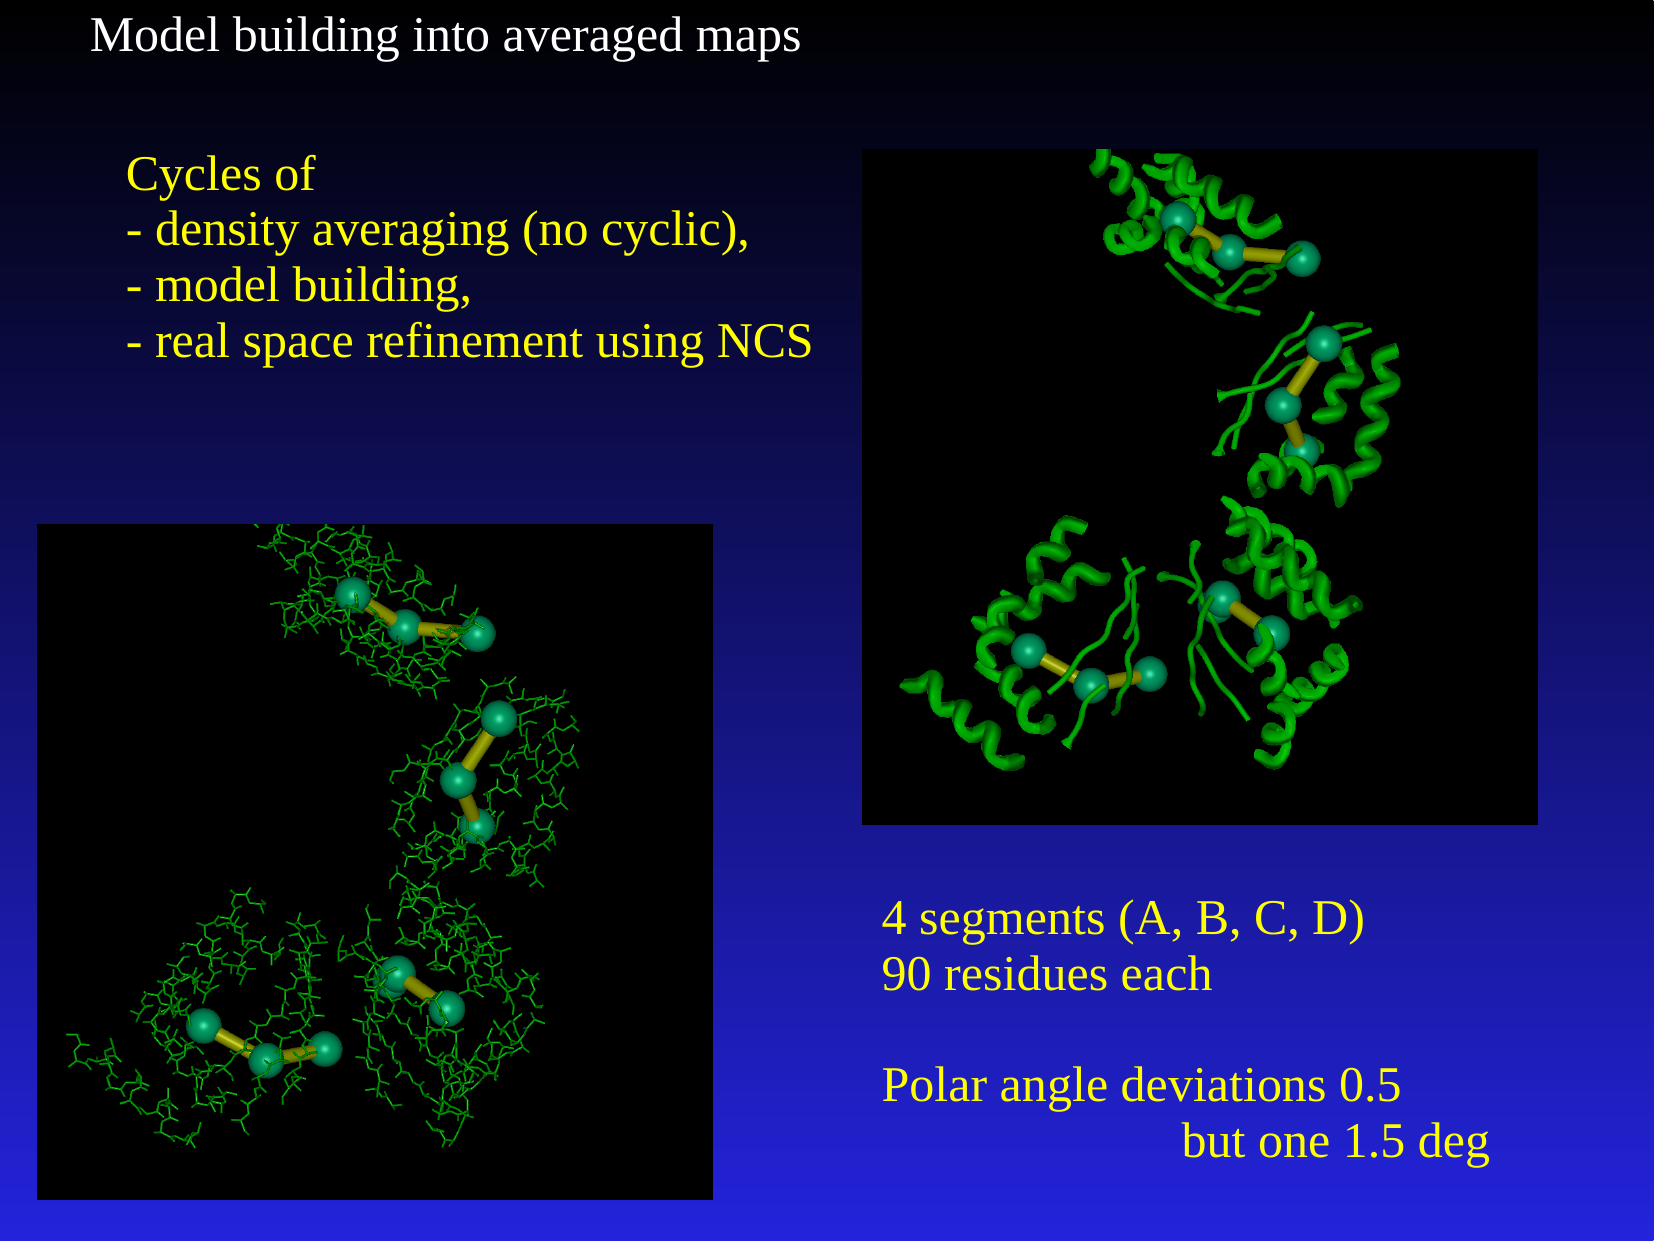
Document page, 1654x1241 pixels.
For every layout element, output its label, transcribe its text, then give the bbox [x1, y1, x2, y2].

picture [37, 524, 713, 1201]
text_box Model building into averaged maps [75, 0, 816, 71]
text_box Cycles of - density averaging (no cyclic), - model building, - real space refinement using NCS [111, 138, 829, 377]
text_box 4 segments (A, B, C, D) 90 residues each Polar angle deviations 0.5 but one 1.5 deg [866, 882, 1506, 1241]
picture [862, 149, 1538, 826]
